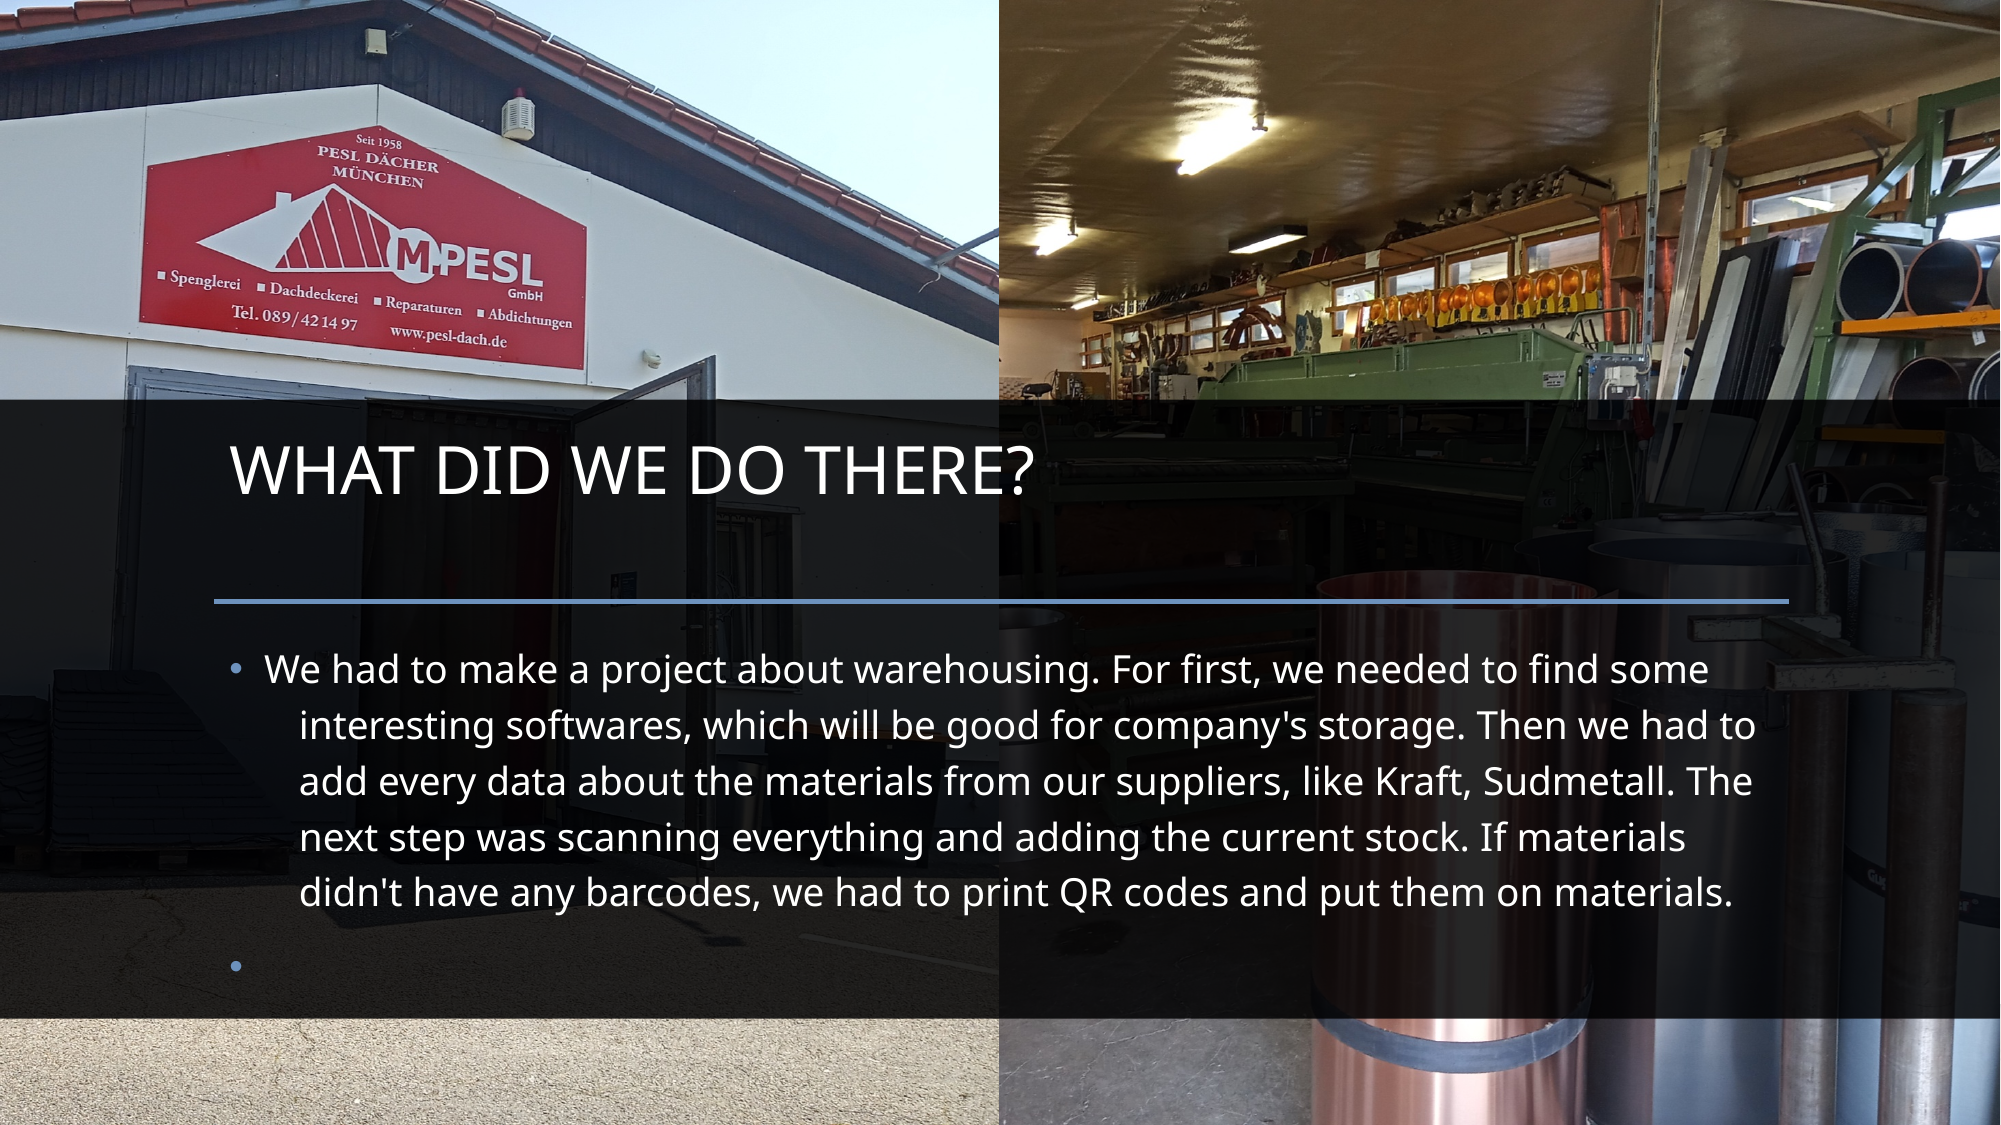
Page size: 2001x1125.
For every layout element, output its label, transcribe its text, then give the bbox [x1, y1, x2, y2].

picture [0, 1019, 2000, 1125]
picture [0, 0, 2000, 400]
text_box [0, 400, 2000, 1019]
list We had to make a project about warehousing. For first, we needed to find some interesting softwares, which will be good for company's storage. Then we had to add every data about the materials from our suppliers, like Kraft, Sudmetall. The next step was scanning everything and adding the current stock. If materials didn't have any barcodes, we had to print QR codes and put them on materials. [214, 627, 1789, 980]
title What did we do there? [214, 429, 1789, 602]
